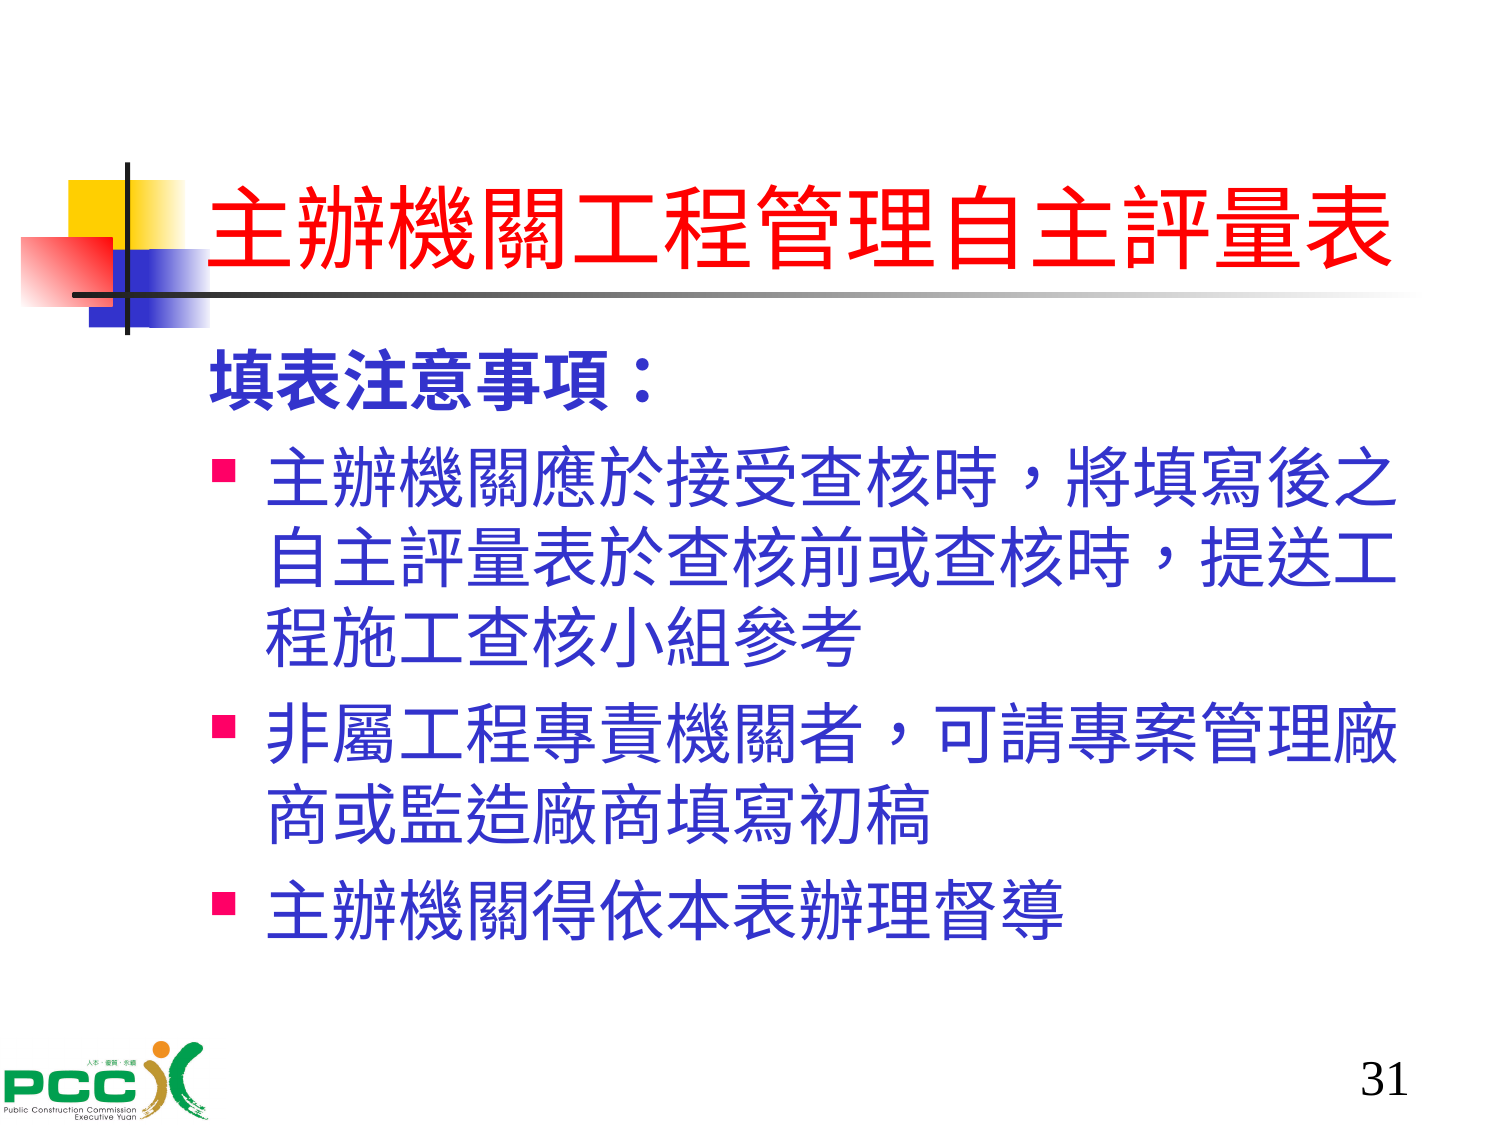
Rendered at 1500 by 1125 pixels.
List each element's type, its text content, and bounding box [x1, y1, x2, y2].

list 填表注意事項： 主辦機關應於接受查核時，將填寫後之自主評量表於查核前或查核時，提送工程施工查核小組參考 非屬工程專責機關者，可請專案管理廠商或監造廠商填寫初稿 主辦機關得依本表辦理督導 [193, 331, 1469, 1007]
title 主辦機關工程管理自主評量表 [188, 101, 1468, 289]
picture [0, 1037, 226, 1125]
